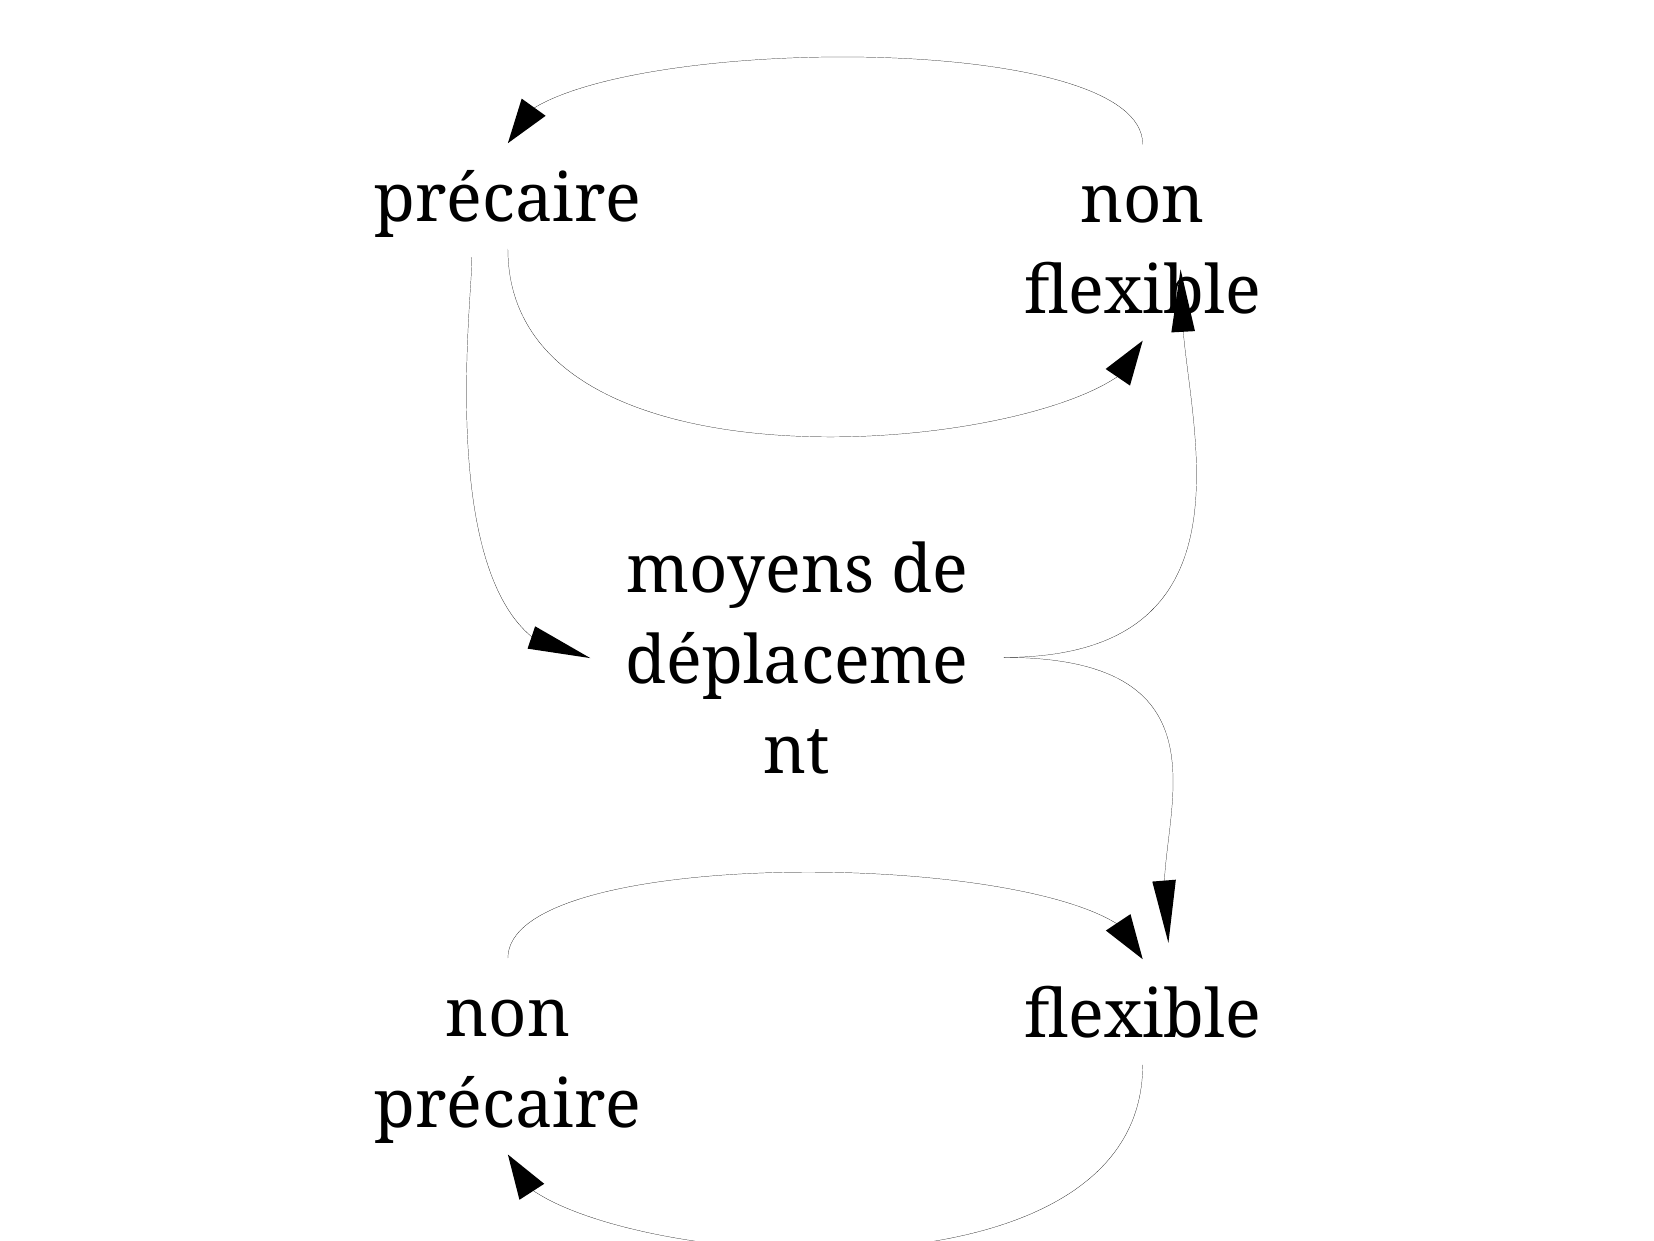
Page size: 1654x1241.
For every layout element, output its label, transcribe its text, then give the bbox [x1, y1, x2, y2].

text_box non précaire [301, 958, 715, 1063]
text_box flexible [980, 959, 1306, 1065]
text_box précaire [301, 143, 715, 249]
text_box non flexible [953, 144, 1332, 250]
text_box moyens de déplacement [590, 513, 1004, 709]
